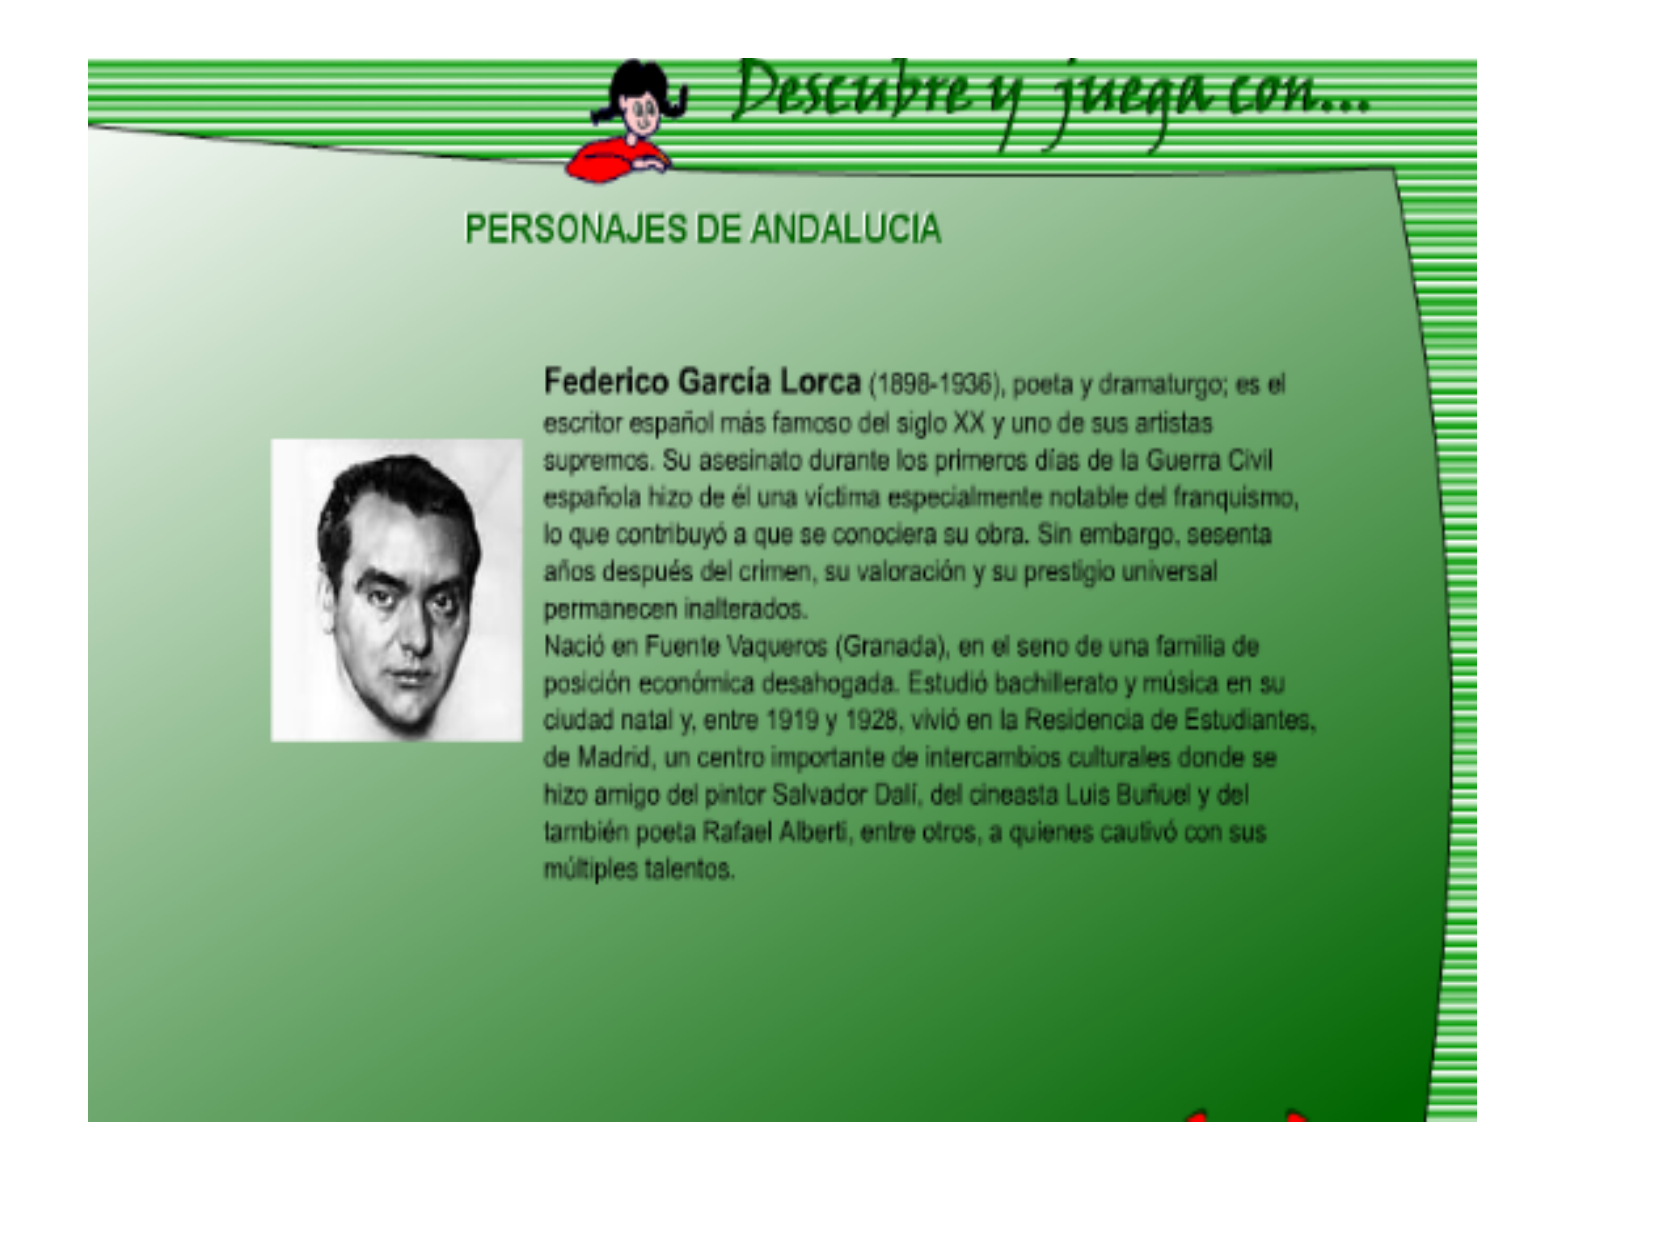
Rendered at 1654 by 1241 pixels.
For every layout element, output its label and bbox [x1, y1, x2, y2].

picture [88, 58, 1477, 1123]
